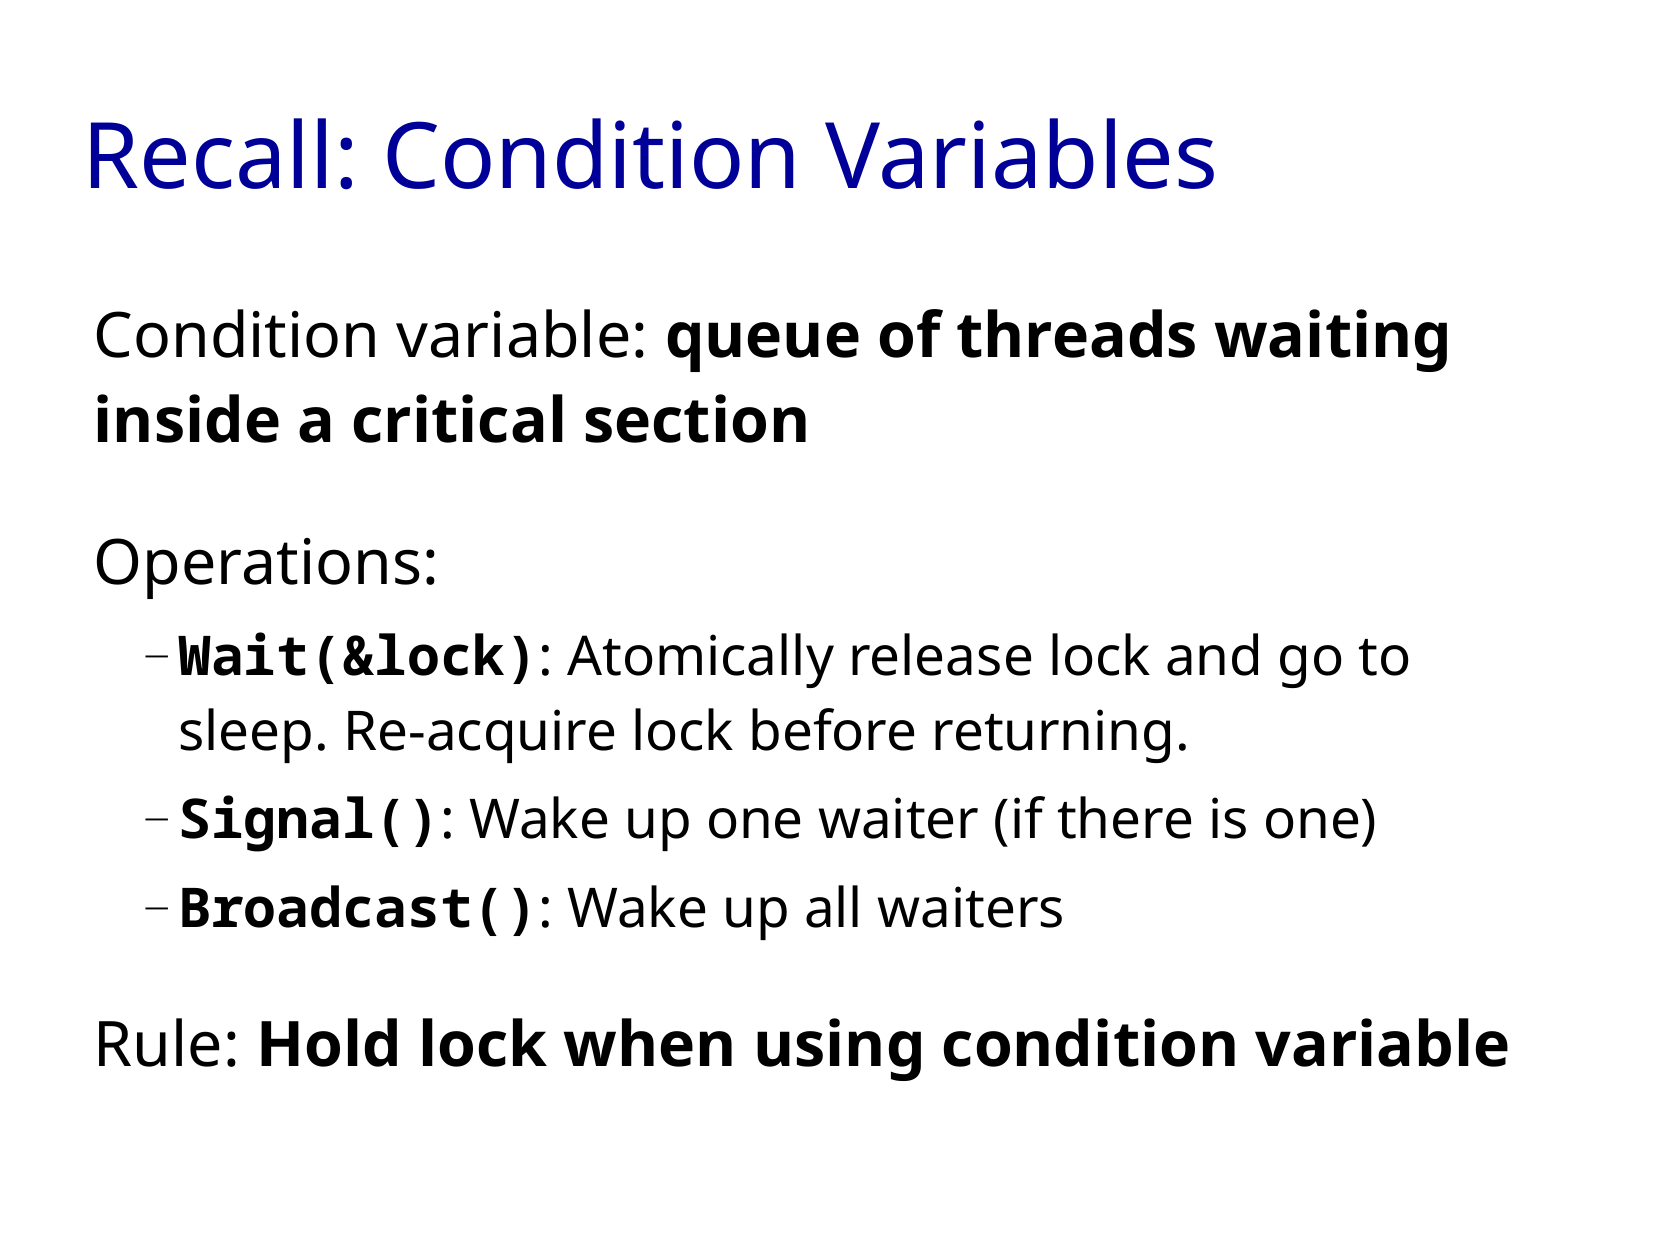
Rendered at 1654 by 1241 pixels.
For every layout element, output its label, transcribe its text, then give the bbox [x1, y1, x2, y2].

title Recall: Condition Variables [82, 49, 1571, 257]
list Condition variable: queue of threads waiting inside a critical section Operations: Wait(&lock): Atomically release lock and go to sleep. Re-acquire lock before returning. Signal(): Wake up one waiter (if there is one) Broadcast(): Wake up all waiters Rule: Hold lock when using condition variable [60, 290, 1571, 1096]
